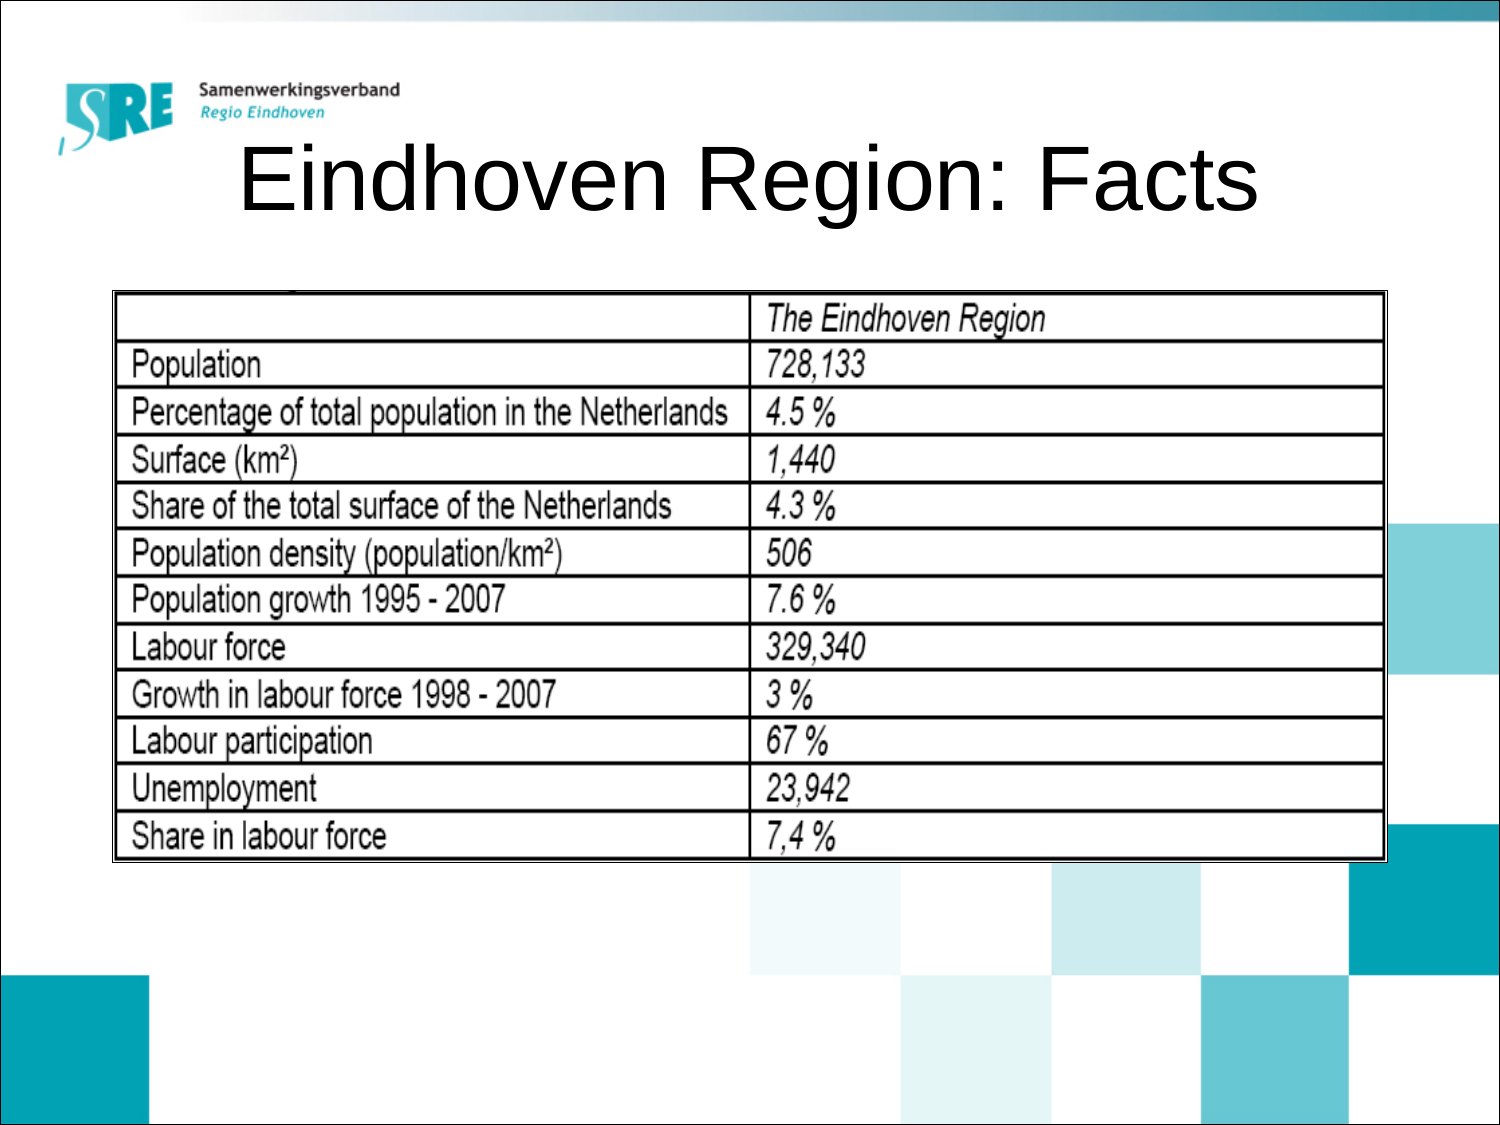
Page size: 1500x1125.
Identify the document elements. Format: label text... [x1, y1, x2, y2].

picture [0, 0, 1500, 1125]
title Eindhoven Region: Facts [112, 101, 1388, 256]
